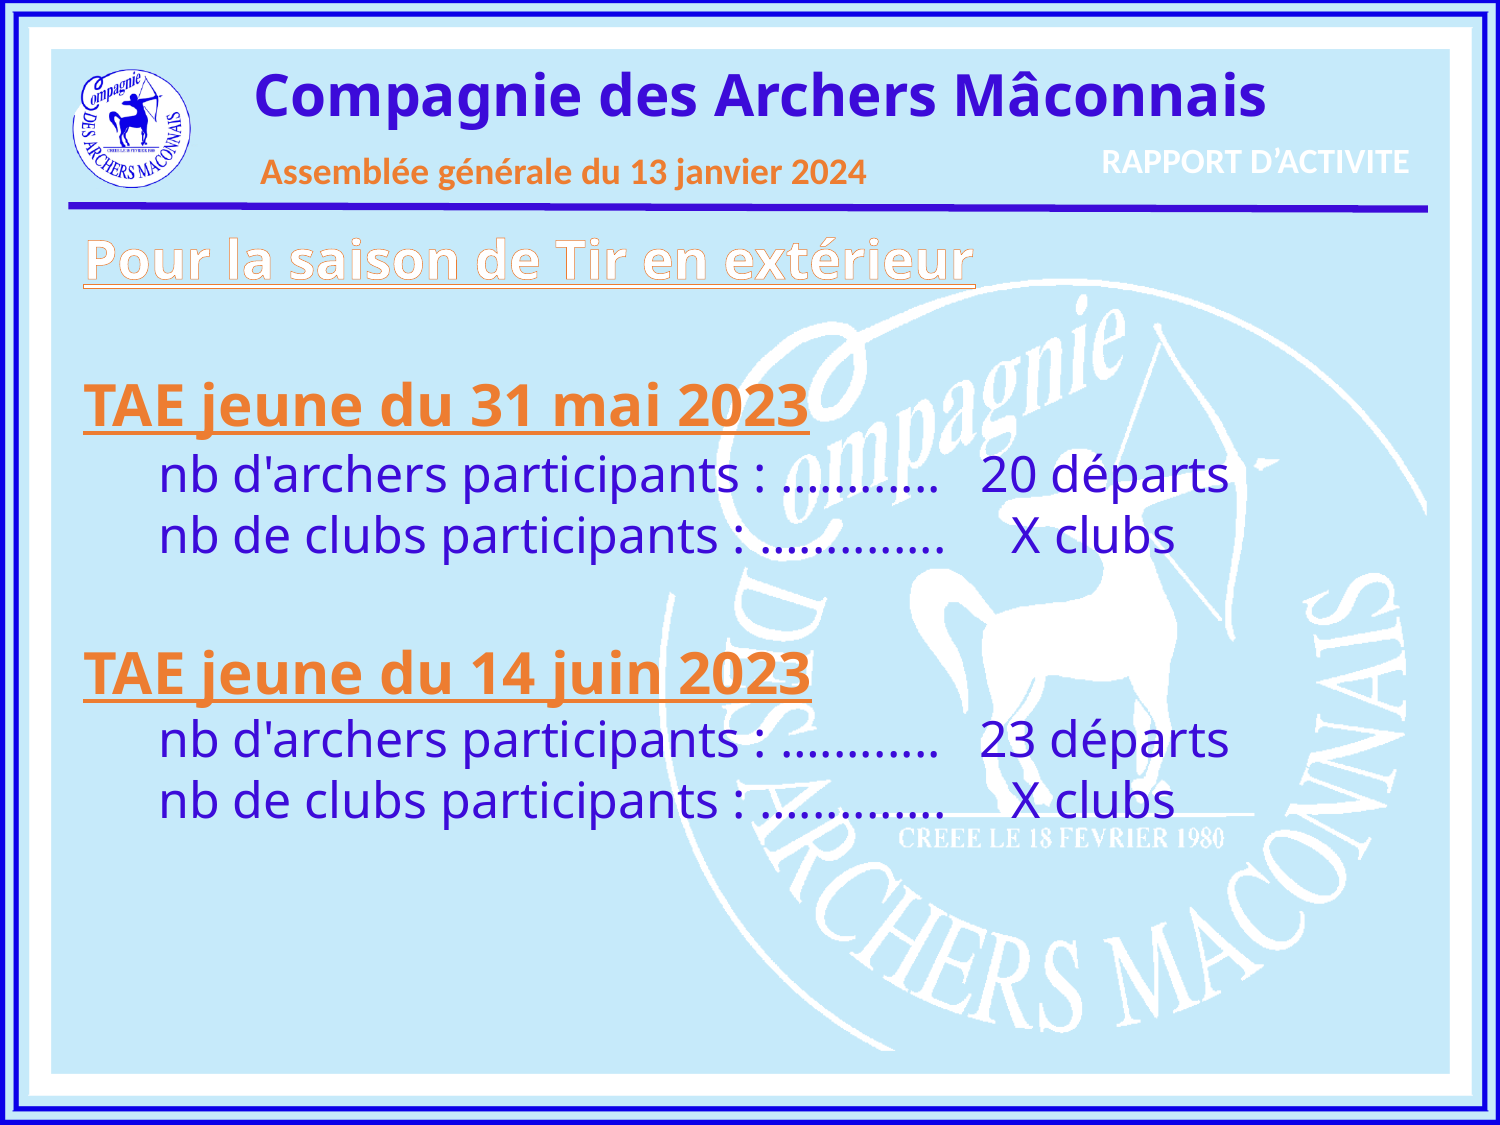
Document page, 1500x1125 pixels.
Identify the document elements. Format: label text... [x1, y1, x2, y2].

text_box RAPPORT D’ACTIVITE [1086, 143, 1428, 194]
subtitle Assemblée générale du 13 janvier 2024 [211, 144, 969, 202]
title Compagnie des Archers Mâconnais [238, 57, 1307, 137]
picture [68, 63, 198, 197]
text_box Pour la saison de Tir en extérieur TAE jeune du 31 mai 2023 nb d'archers participants : …......... 20 départs nb de clubs participants : …........... X clubs TAE jeune du 14 juin 2023 nb d'archers participants : …......... 23 départs nb de clubs participants : …........... X clubs [68, 218, 1428, 1060]
